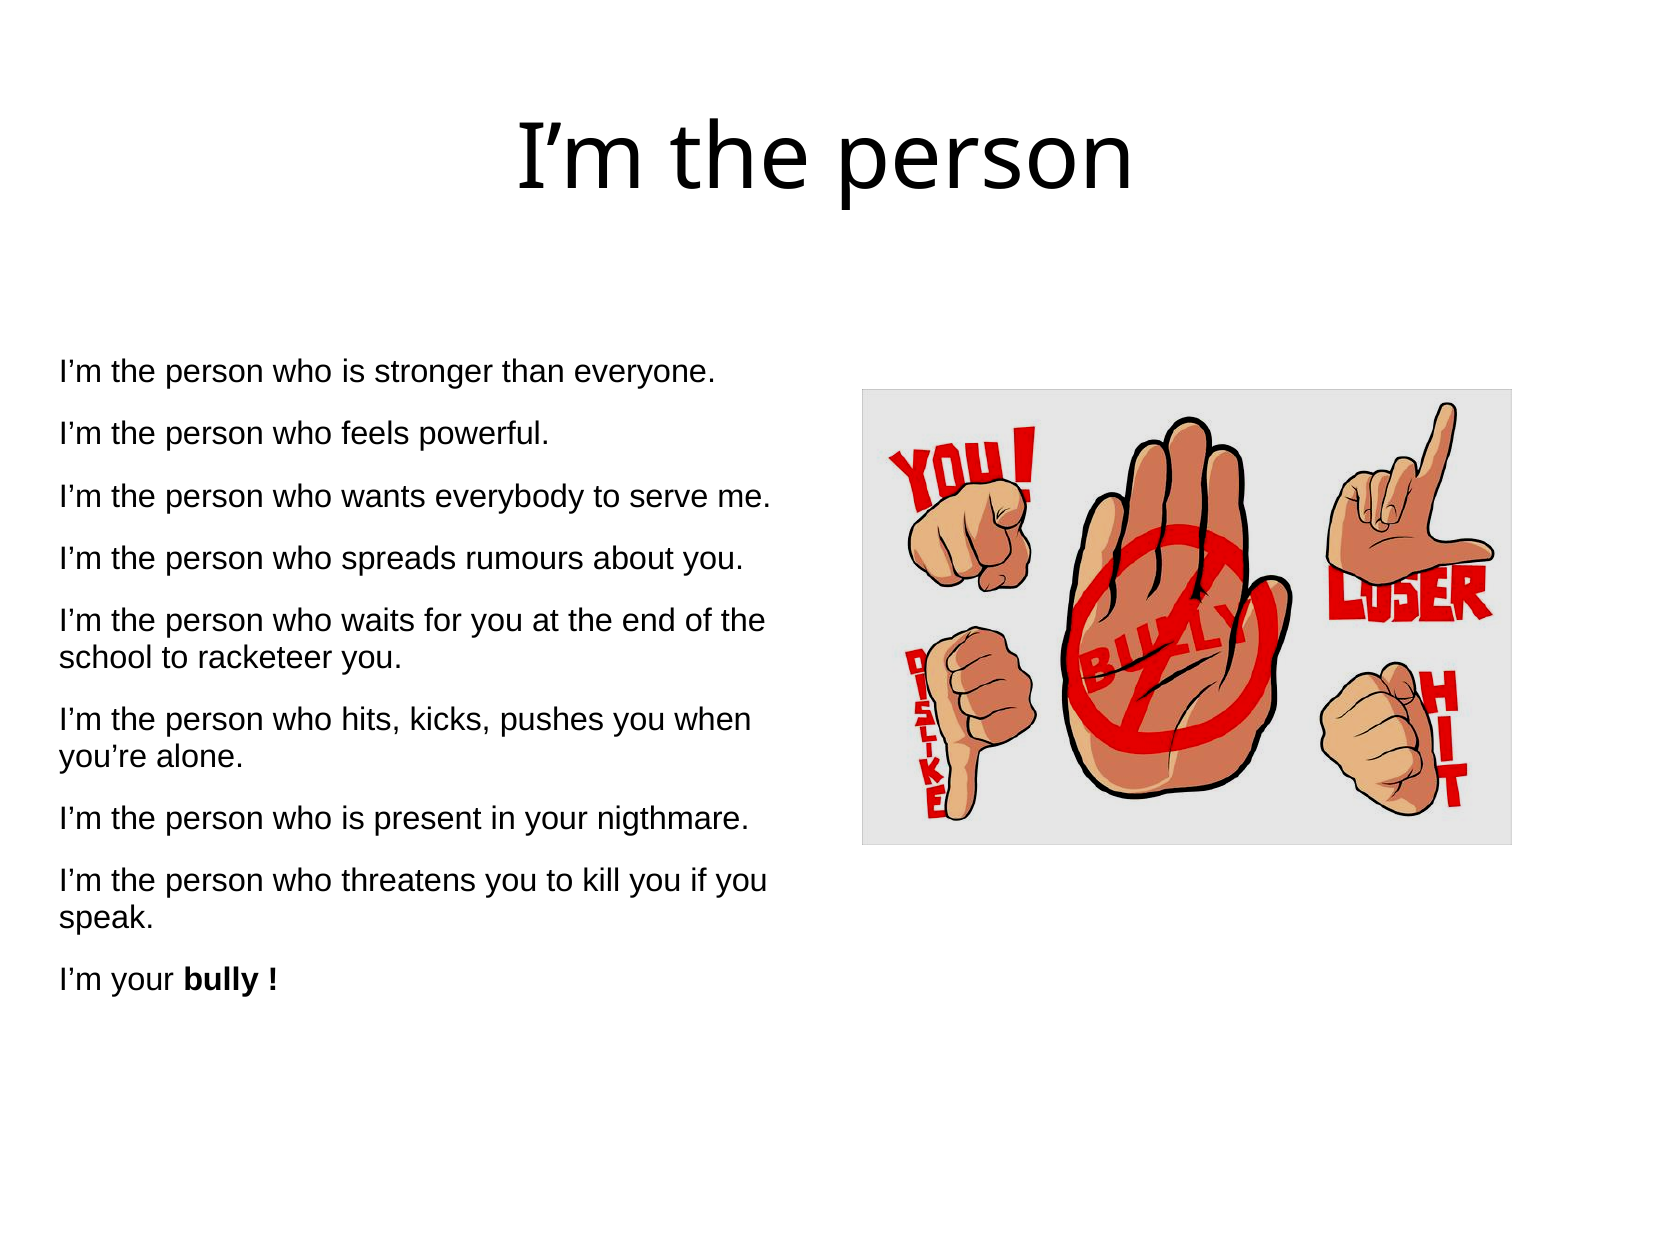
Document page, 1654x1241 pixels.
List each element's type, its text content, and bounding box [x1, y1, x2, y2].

list I’m the person who is stronger than everyone. I’m the person who feels powerful. I’m the person who wants everybody to serve me. I’m the person who spreads rumours about you. I’m the person who waits for you at the end of the school to racketeer you. I’m the person who hits, kicks, pushes you when you’re alone. I’m the person who is present in your nigthmare. I’m the person who threatens you to kill you if you speak. I’m your bully ! [59, 290, 786, 1010]
title I’m the person [82, 49, 1571, 257]
picture [862, 389, 1512, 845]
list [845, 290, 1572, 1010]
